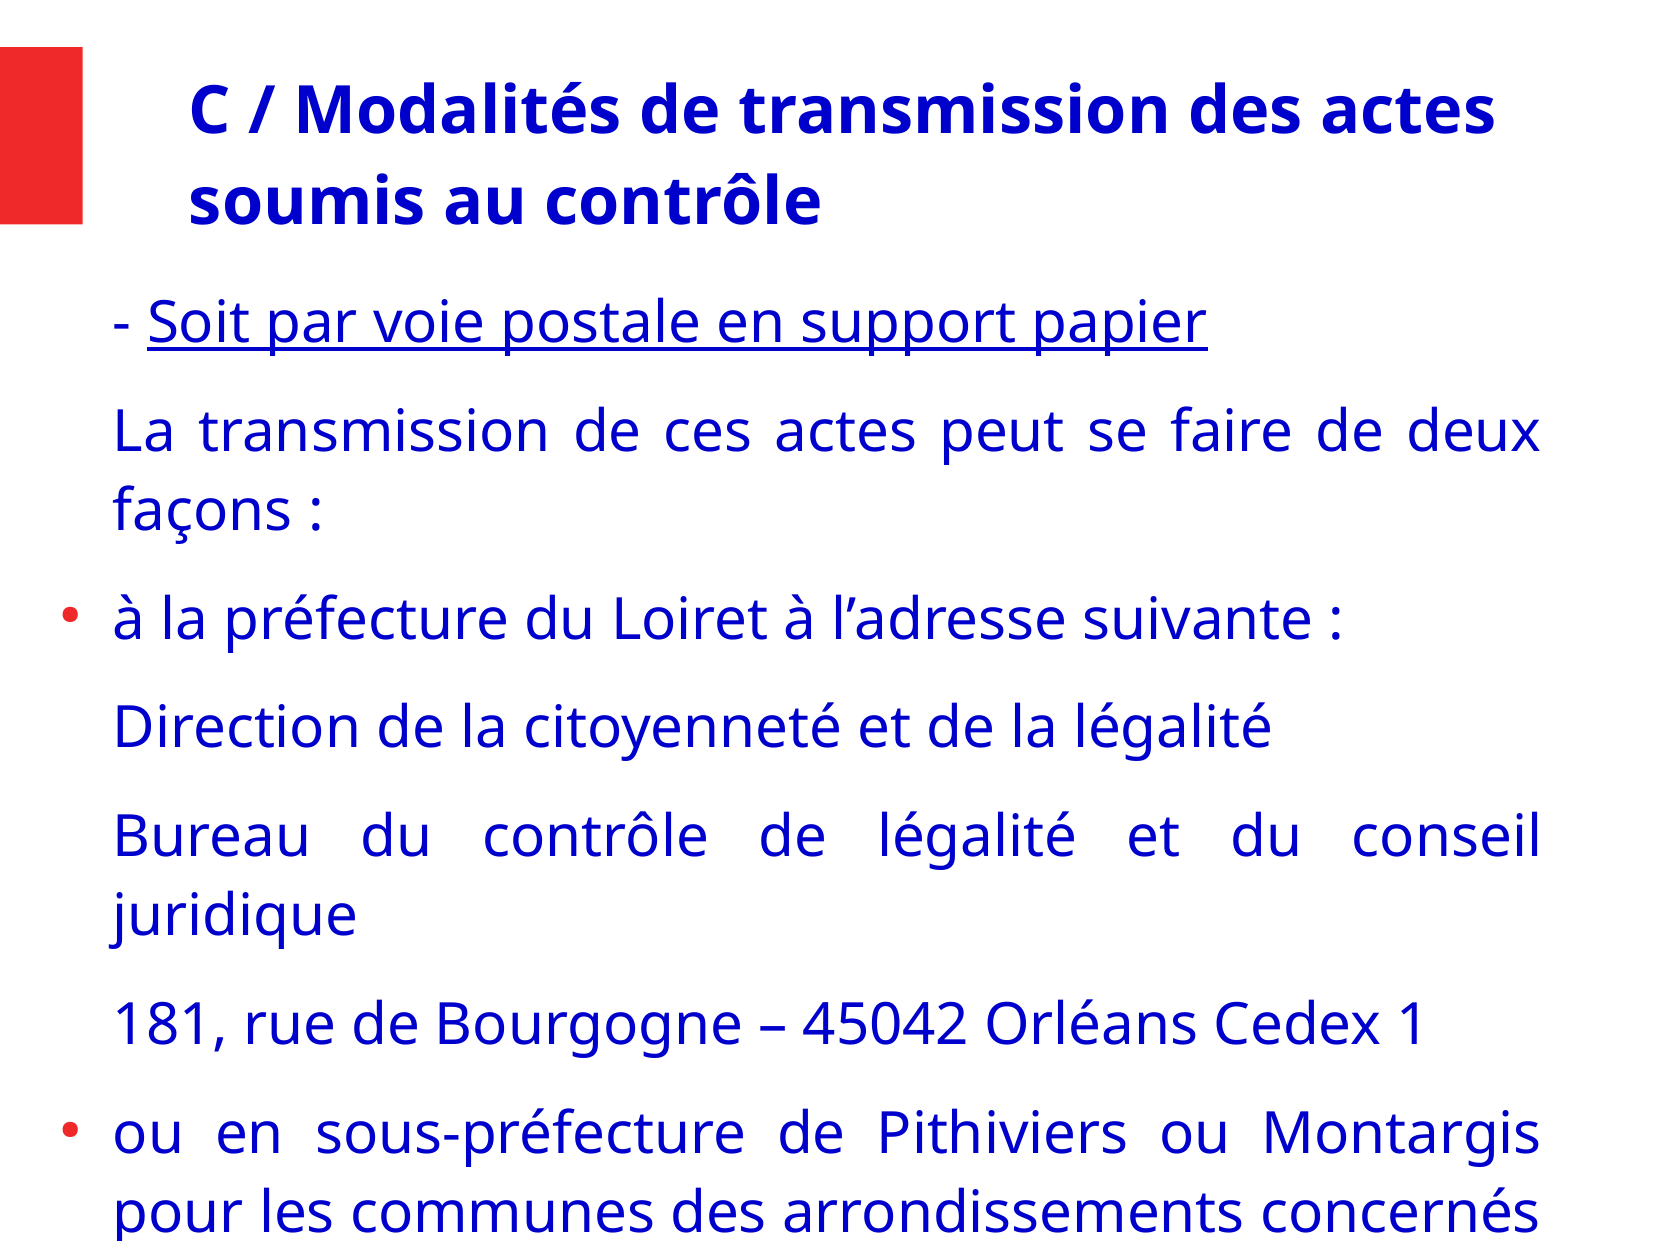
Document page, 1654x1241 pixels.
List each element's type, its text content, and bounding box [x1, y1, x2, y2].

list - Soit par voie postale en support papier La transmission de ces actes peut se faire de deux façons : à la préfecture du Loiret à l’adresse suivante : Direction de la citoyenneté et de la légalité Bureau du contrôle de légalité et du conseil juridique 181, rue de Bourgogne – 45042 Orléans Cedex 1 ou en sous-préfecture de Pithiviers ou Montargis pour les communes des arrondissements concernés [42, 280, 1543, 1241]
title C / Modalités de transmission des actes soumis au contrôle [118, 49, 1571, 257]
